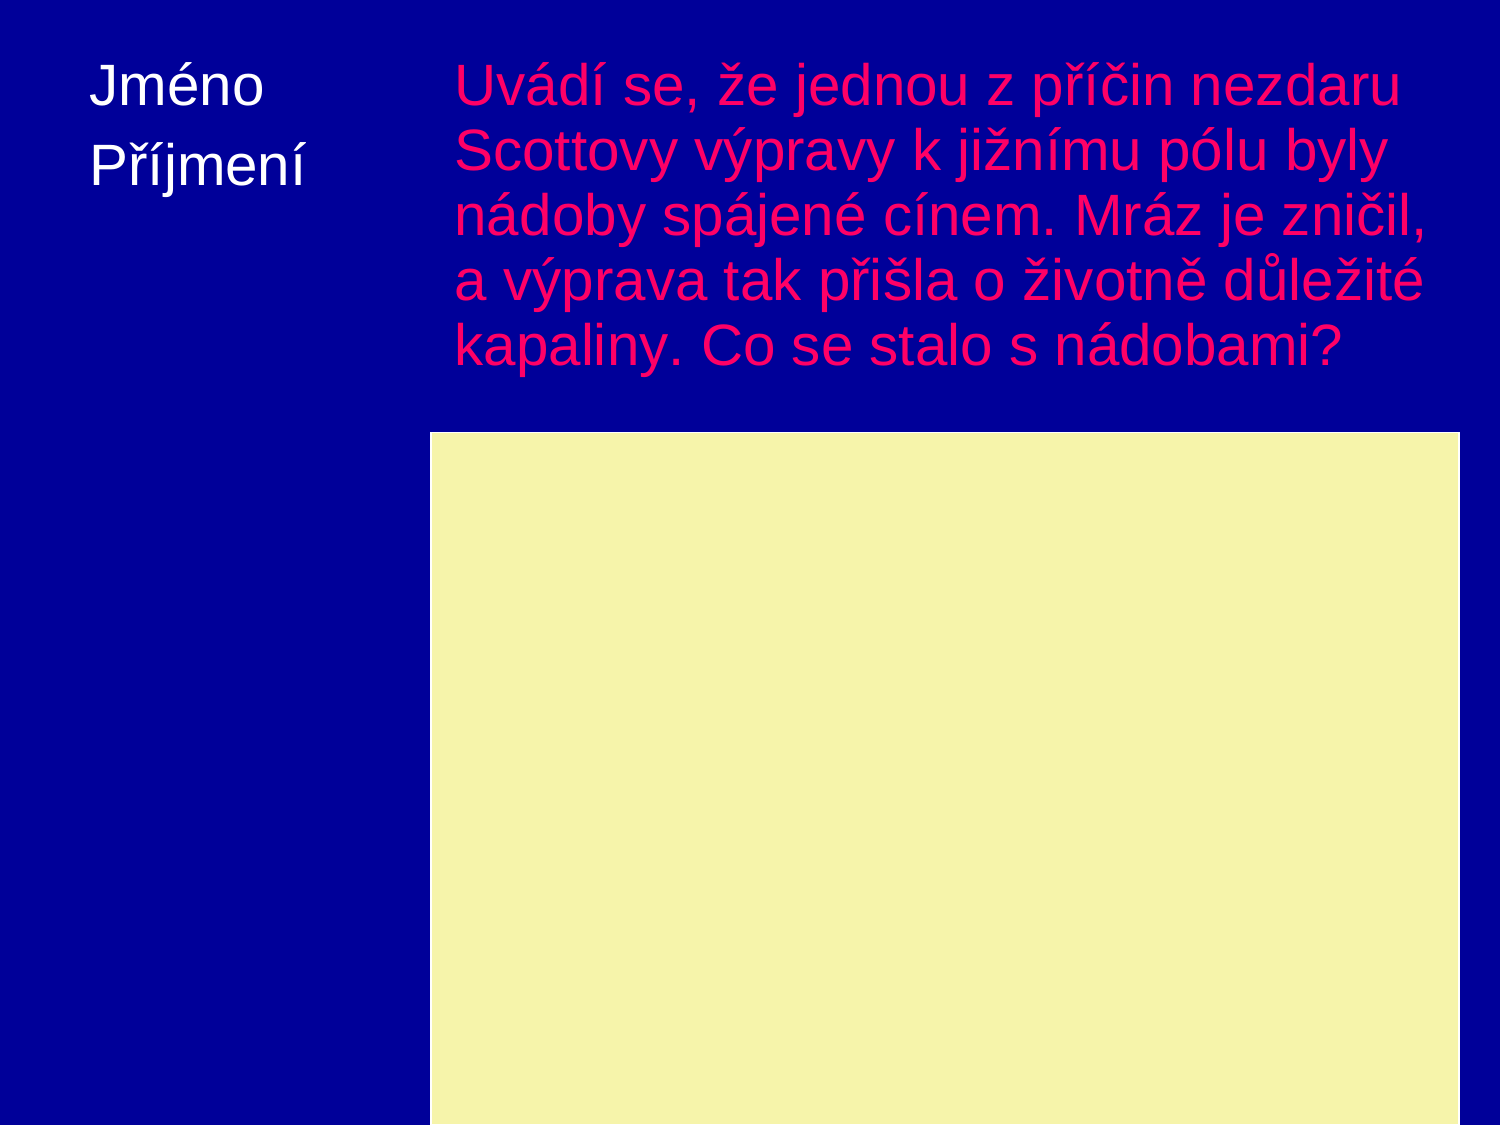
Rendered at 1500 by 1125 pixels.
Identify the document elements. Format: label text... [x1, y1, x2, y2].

text_box [430, 432, 1459, 1125]
text_box Uvádí se, že jednou z příčin nezdaru Scottovy výpravy k jižnímu pólu byly nádoby spájené cínem. Mráz je zničil, a výprava tak přišla o životně důležité kapaliny. Co se stalo s nádobami? [440, 45, 1459, 432]
text_box Jméno Příjmení [75, 45, 440, 525]
